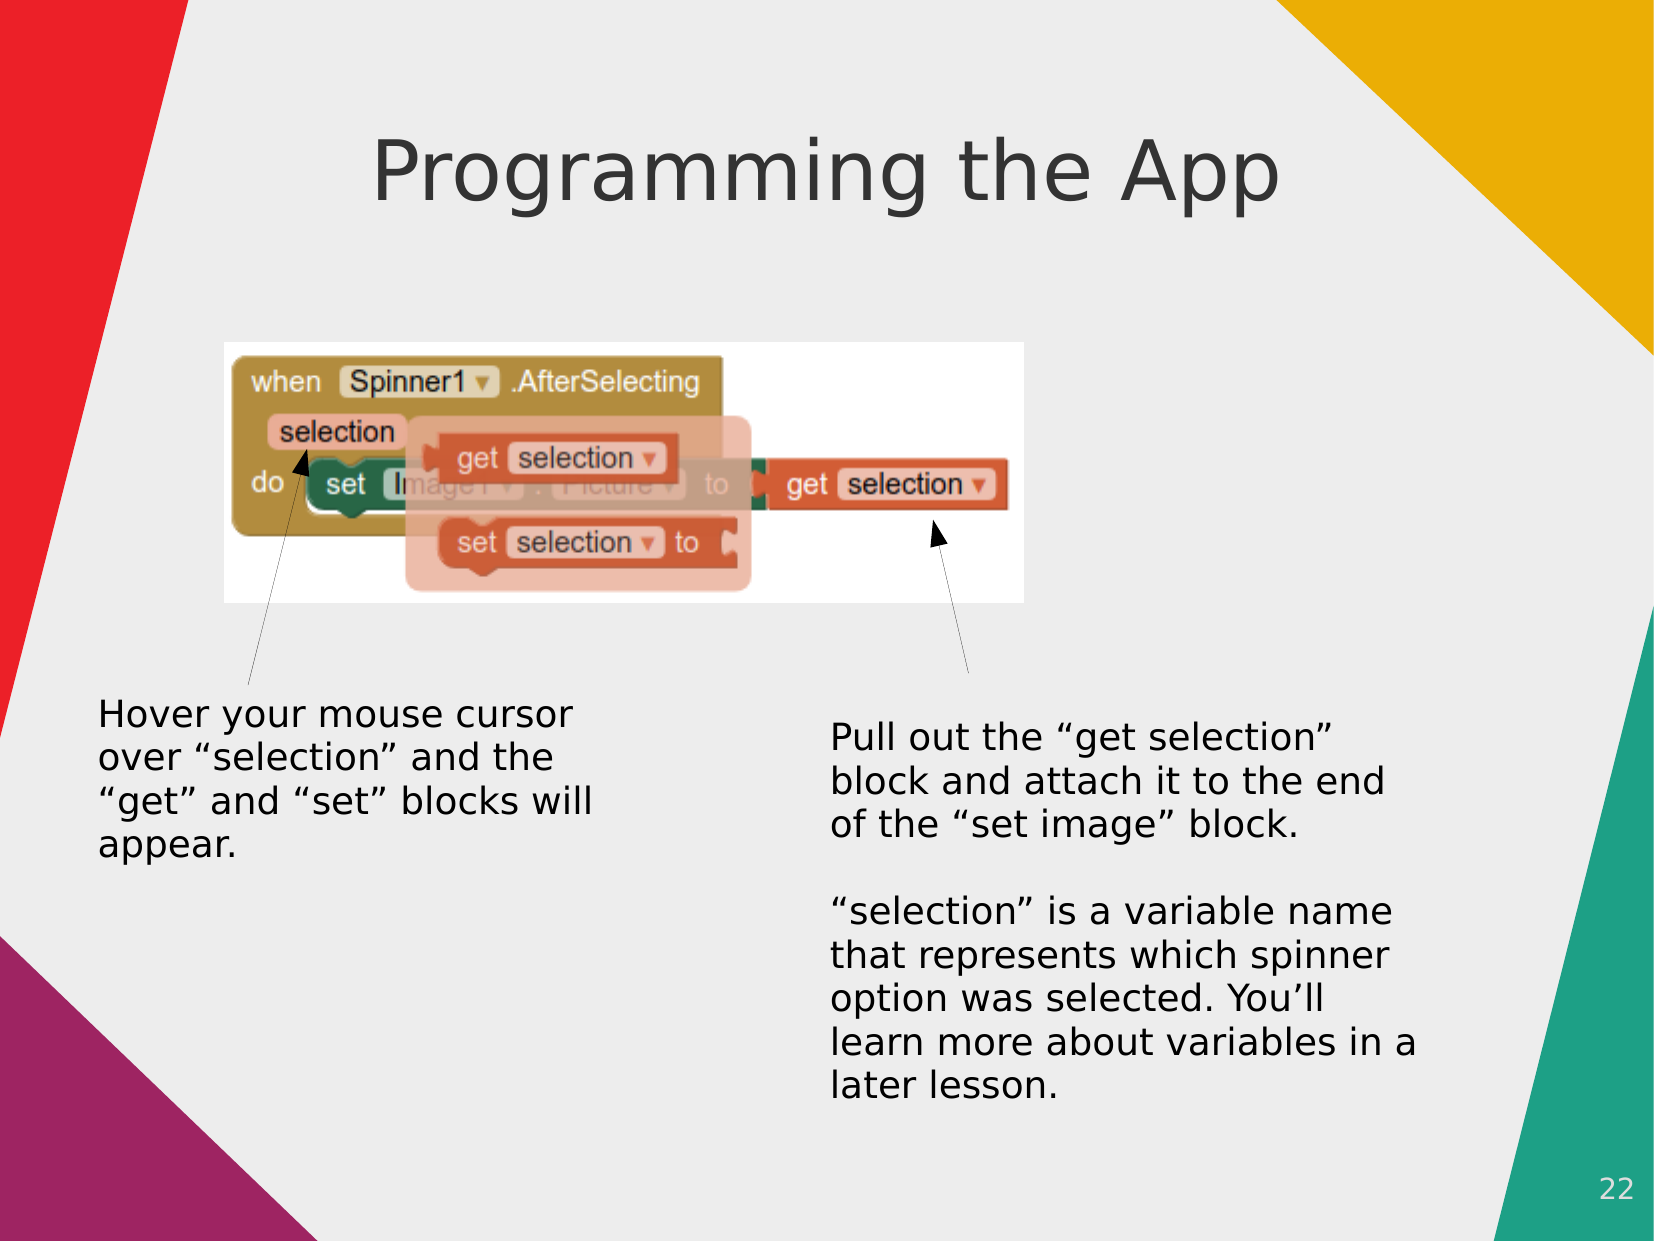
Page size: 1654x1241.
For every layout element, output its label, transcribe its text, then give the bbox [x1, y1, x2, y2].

title Programming the App [114, 73, 1539, 271]
text_box Pull out the “get selection” block and attach it to the end of the “set image” block. “selection” is a variable name that represents which spinner option was selected. You’ll learn more about variables in a later lesson. [814, 708, 1441, 1116]
picture [224, 342, 1024, 603]
text_box Hover your mouse cursor over “selection” and the “get” and “set” blocks will appear. [82, 685, 615, 962]
